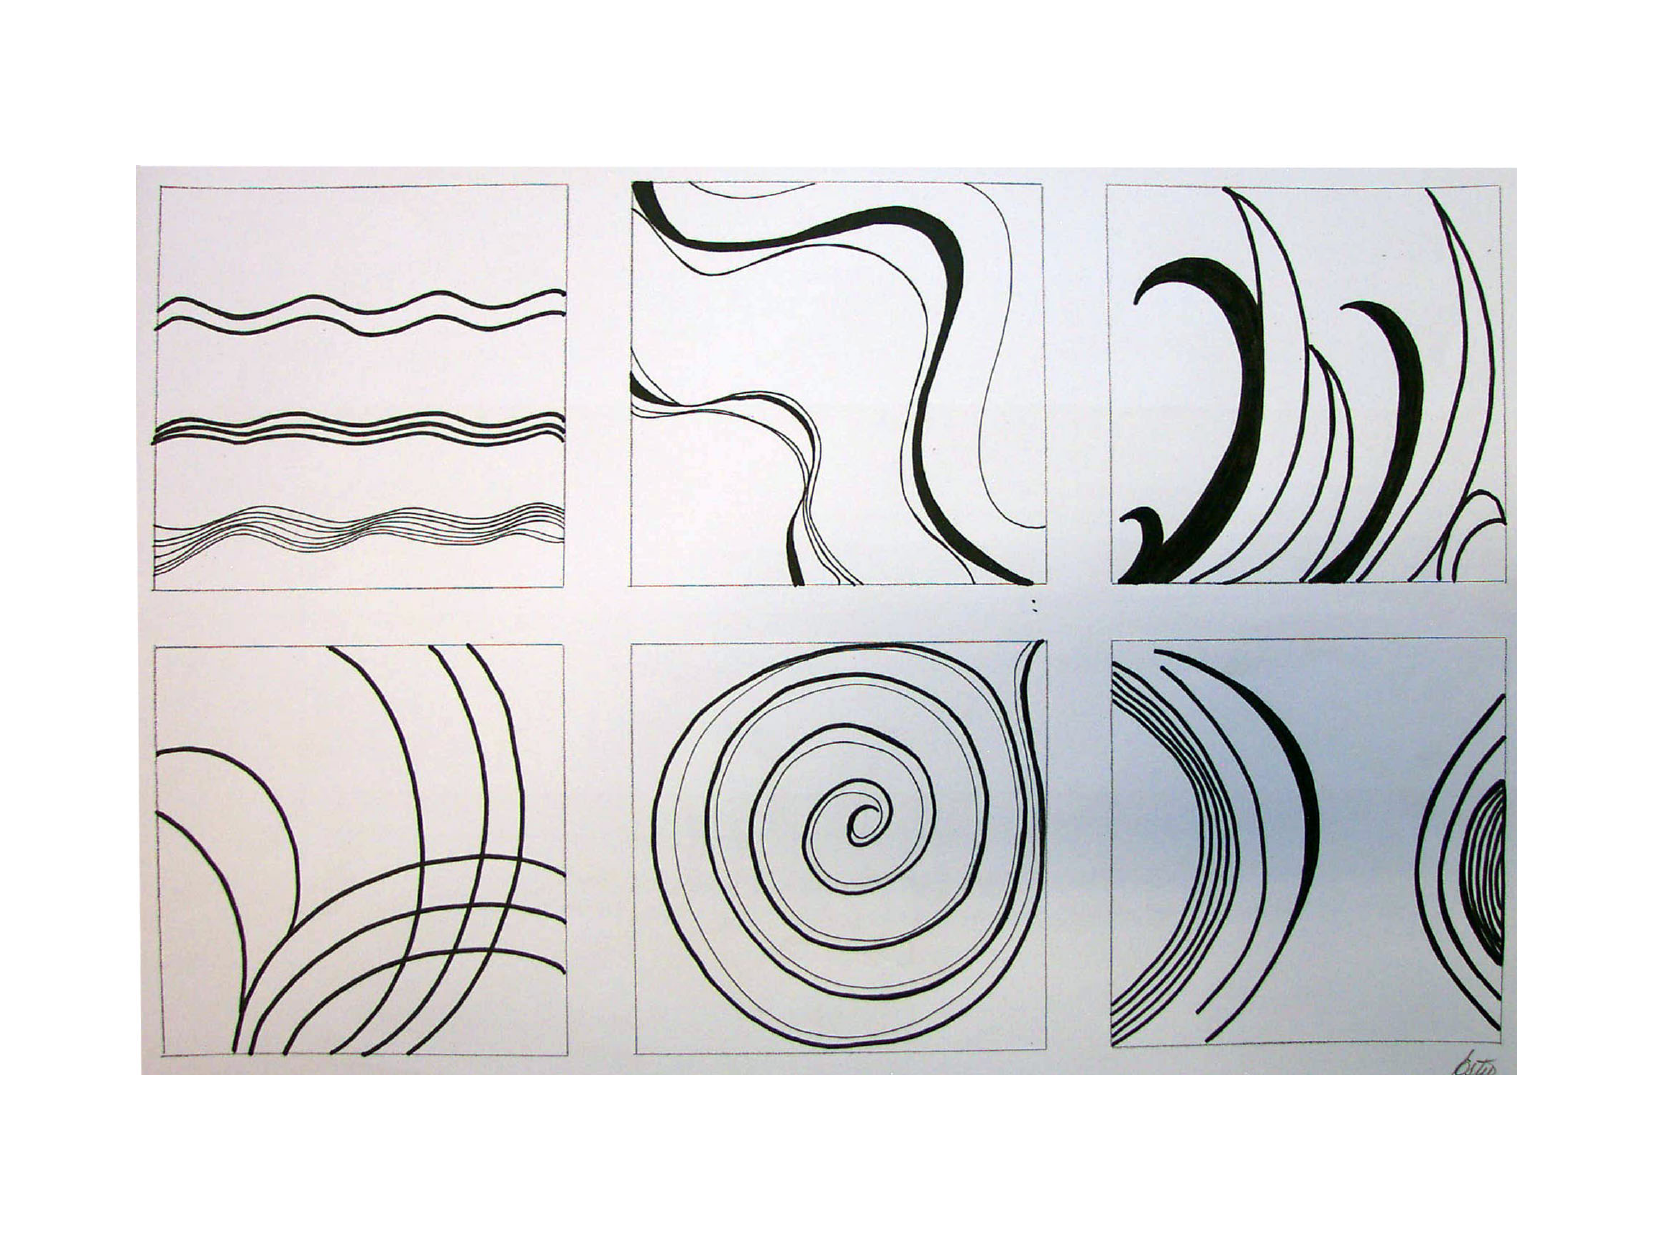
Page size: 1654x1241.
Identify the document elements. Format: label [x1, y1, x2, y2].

picture [136, 165, 1517, 1075]
